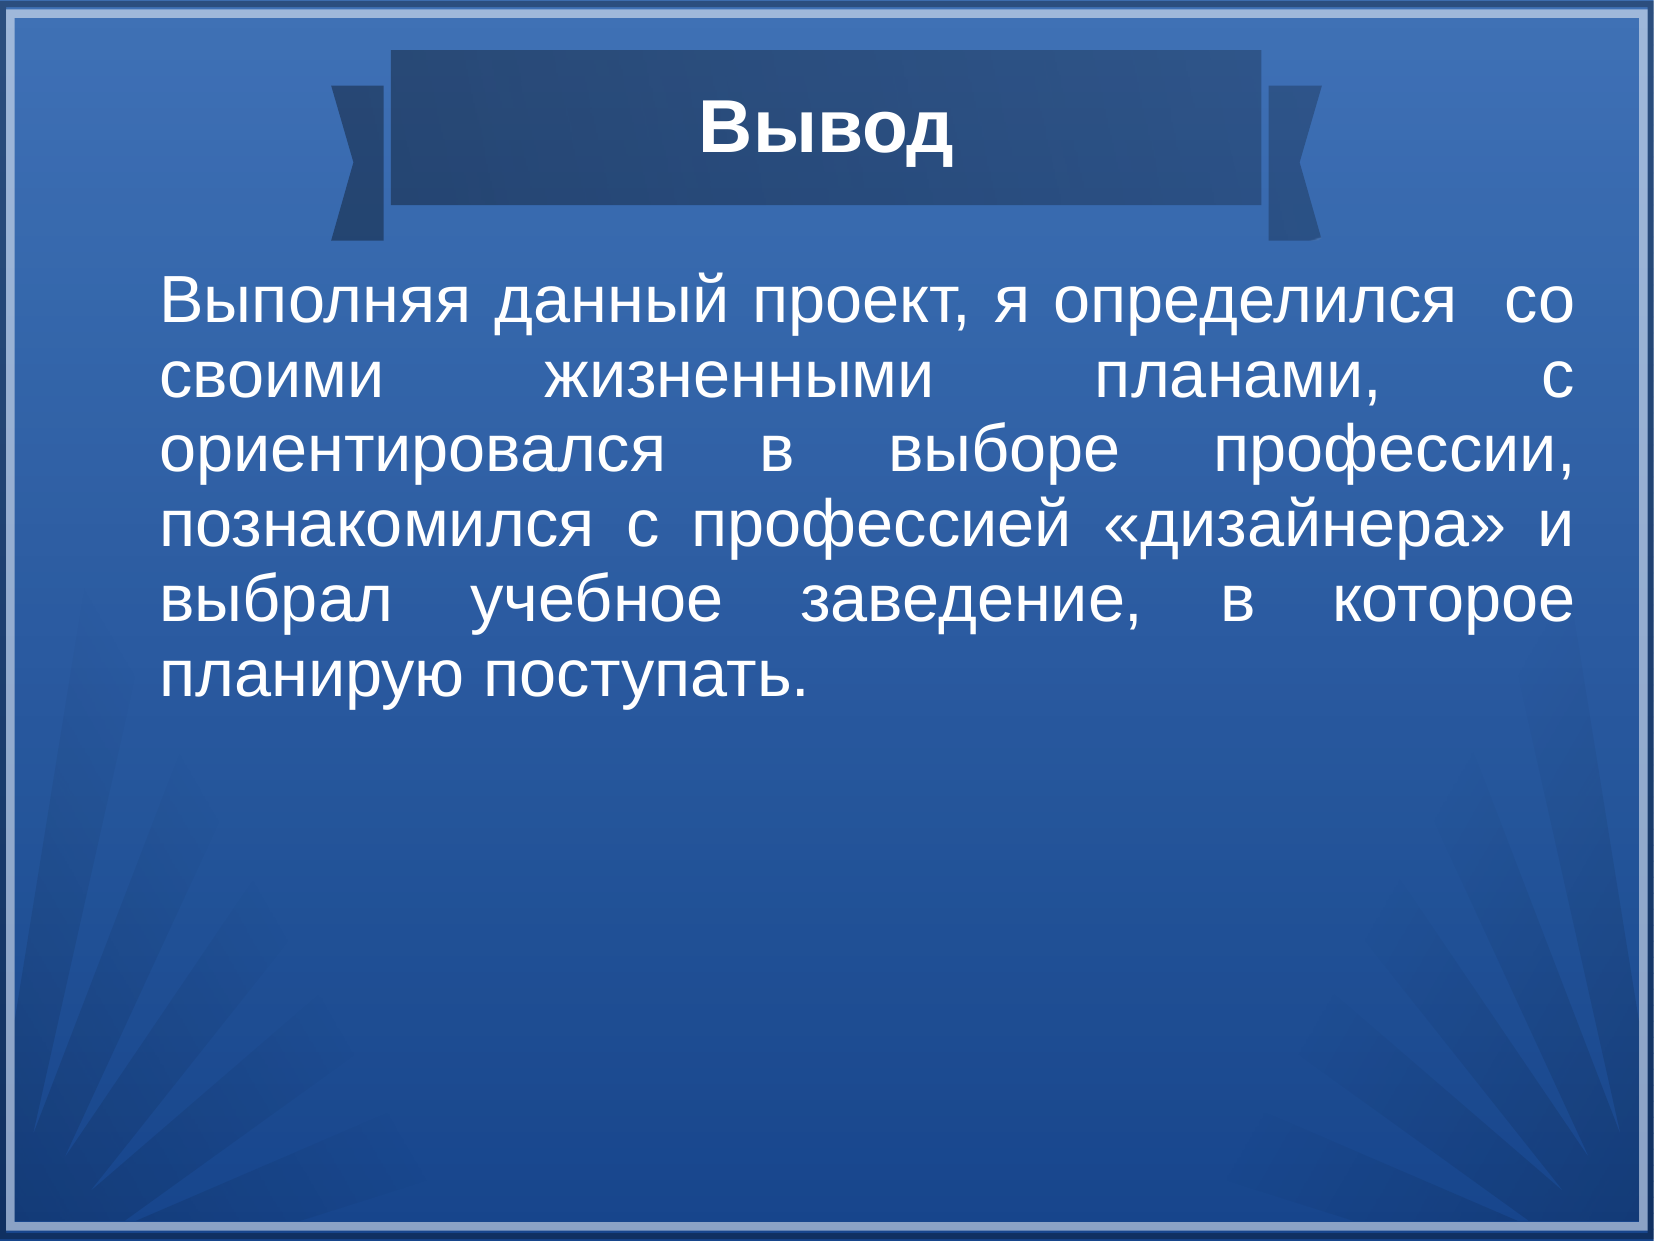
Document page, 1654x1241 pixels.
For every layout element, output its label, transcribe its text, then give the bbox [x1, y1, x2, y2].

title Вывод [389, 47, 1264, 205]
list Выполняя данный проект, я определился со своими жизненными планами, c ориентировался в выборе профессии, познакомился с профессией «дизайнера» и выбрал учебное заведение, в которое планирую поступать. [88, 261, 1577, 1093]
